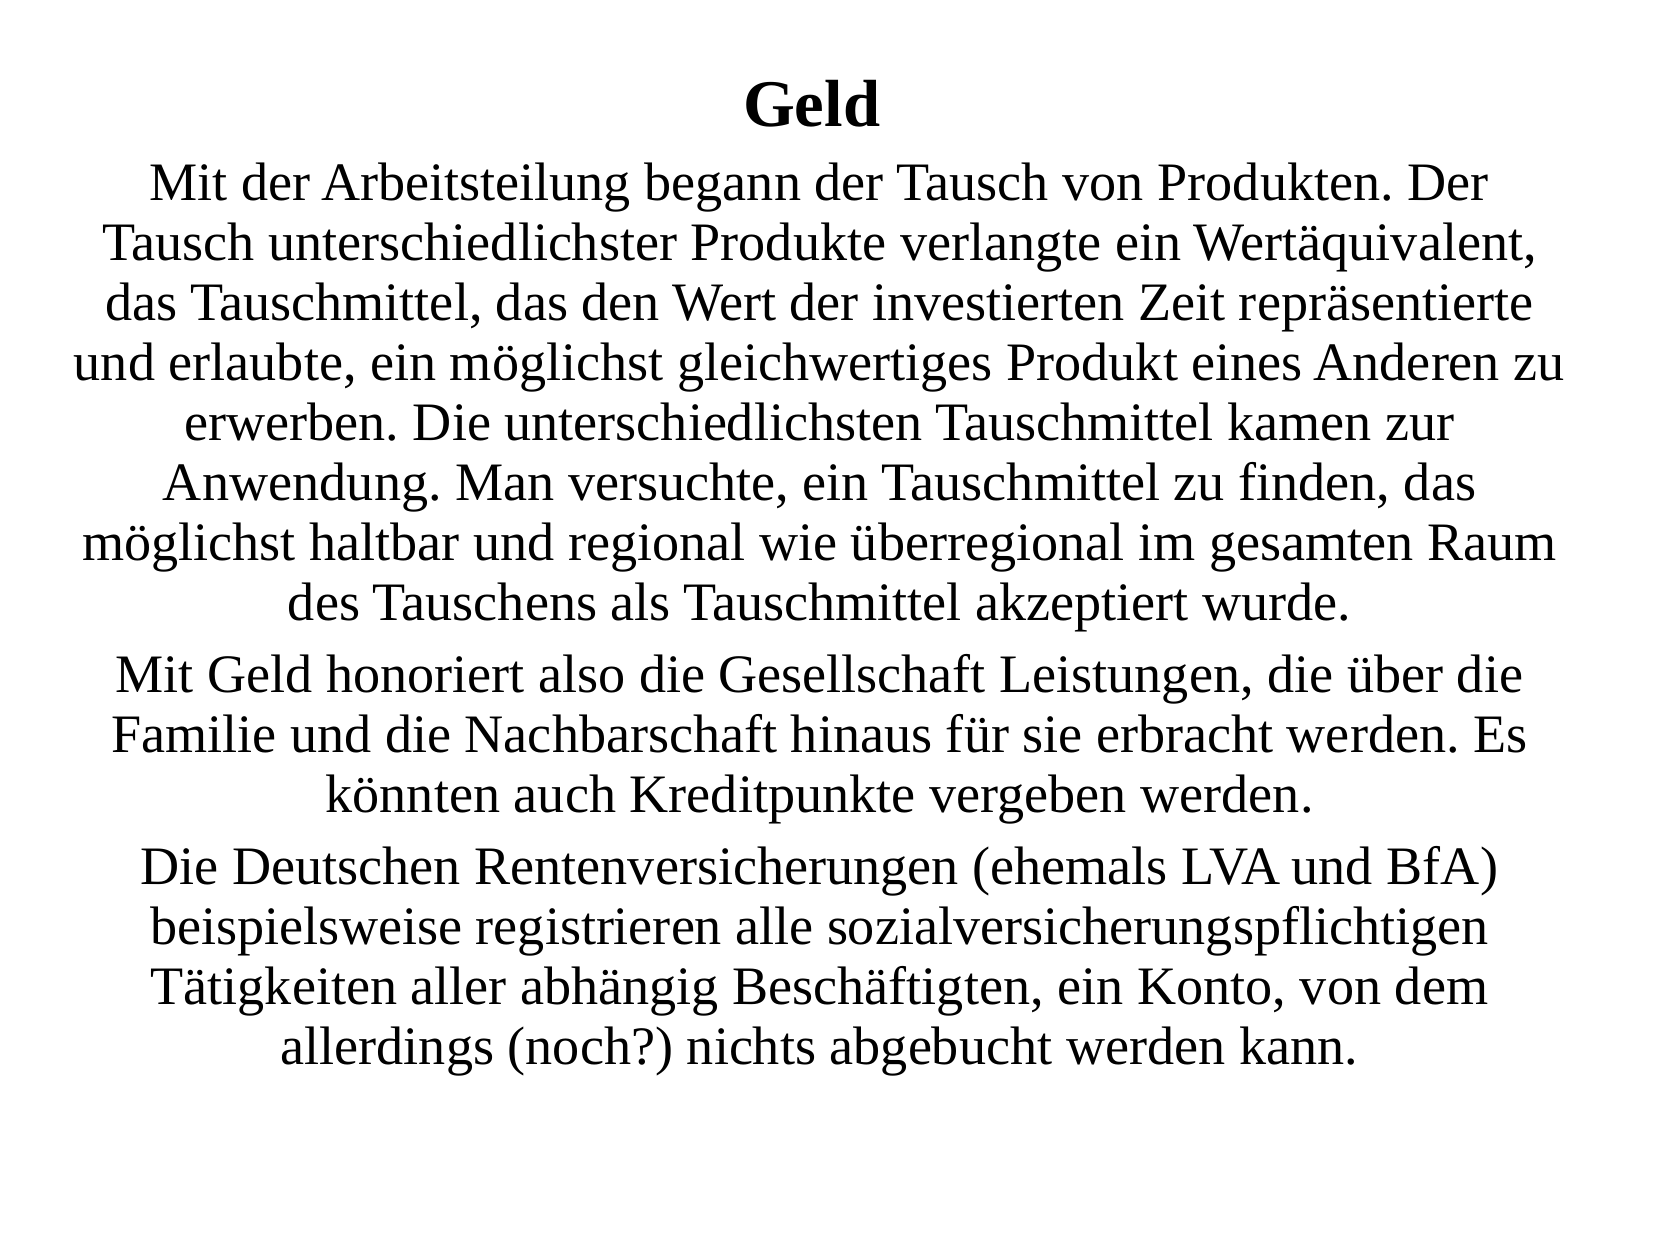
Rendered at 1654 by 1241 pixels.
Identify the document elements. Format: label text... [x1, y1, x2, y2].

text_box Geld Mit der Arbeitsteilung begann der Tausch von Produkten. Der Tausch unterschiedlichster Produkte verlangte ein Wertäquivalent, das Tauschmittel, das den Wert der investierten Zeit repräsentierte und erlaubte, ein möglichst gleichwertiges Produkt eines Anderen zu erwerben. Die unterschiedlichsten Tauschmittel kamen zur Anwendung. Man versuchte, ein Tauschmittel zu finden, das möglichst haltbar und regional wie überregional im gesamten Raum des Tauschens als Tauschmittel akzeptiert wurde. Mit Geld honoriert also die Gesellschaft Leistungen, die über die Familie und die Nachbarschaft hinaus für sie erbracht werden. Es könnten auch Kreditpunkte vergeben werden. Die Deutschen Rentenversicherungen (ehemals LVA und BfA) beispielsweise registrieren alle sozialversicherungspflichtigen Tätigkeiten aller abhängig Beschäftigten, ein Konto, von dem allerdings (noch?) nichts abgebucht werden kann. [59, 59, 1595, 1084]
